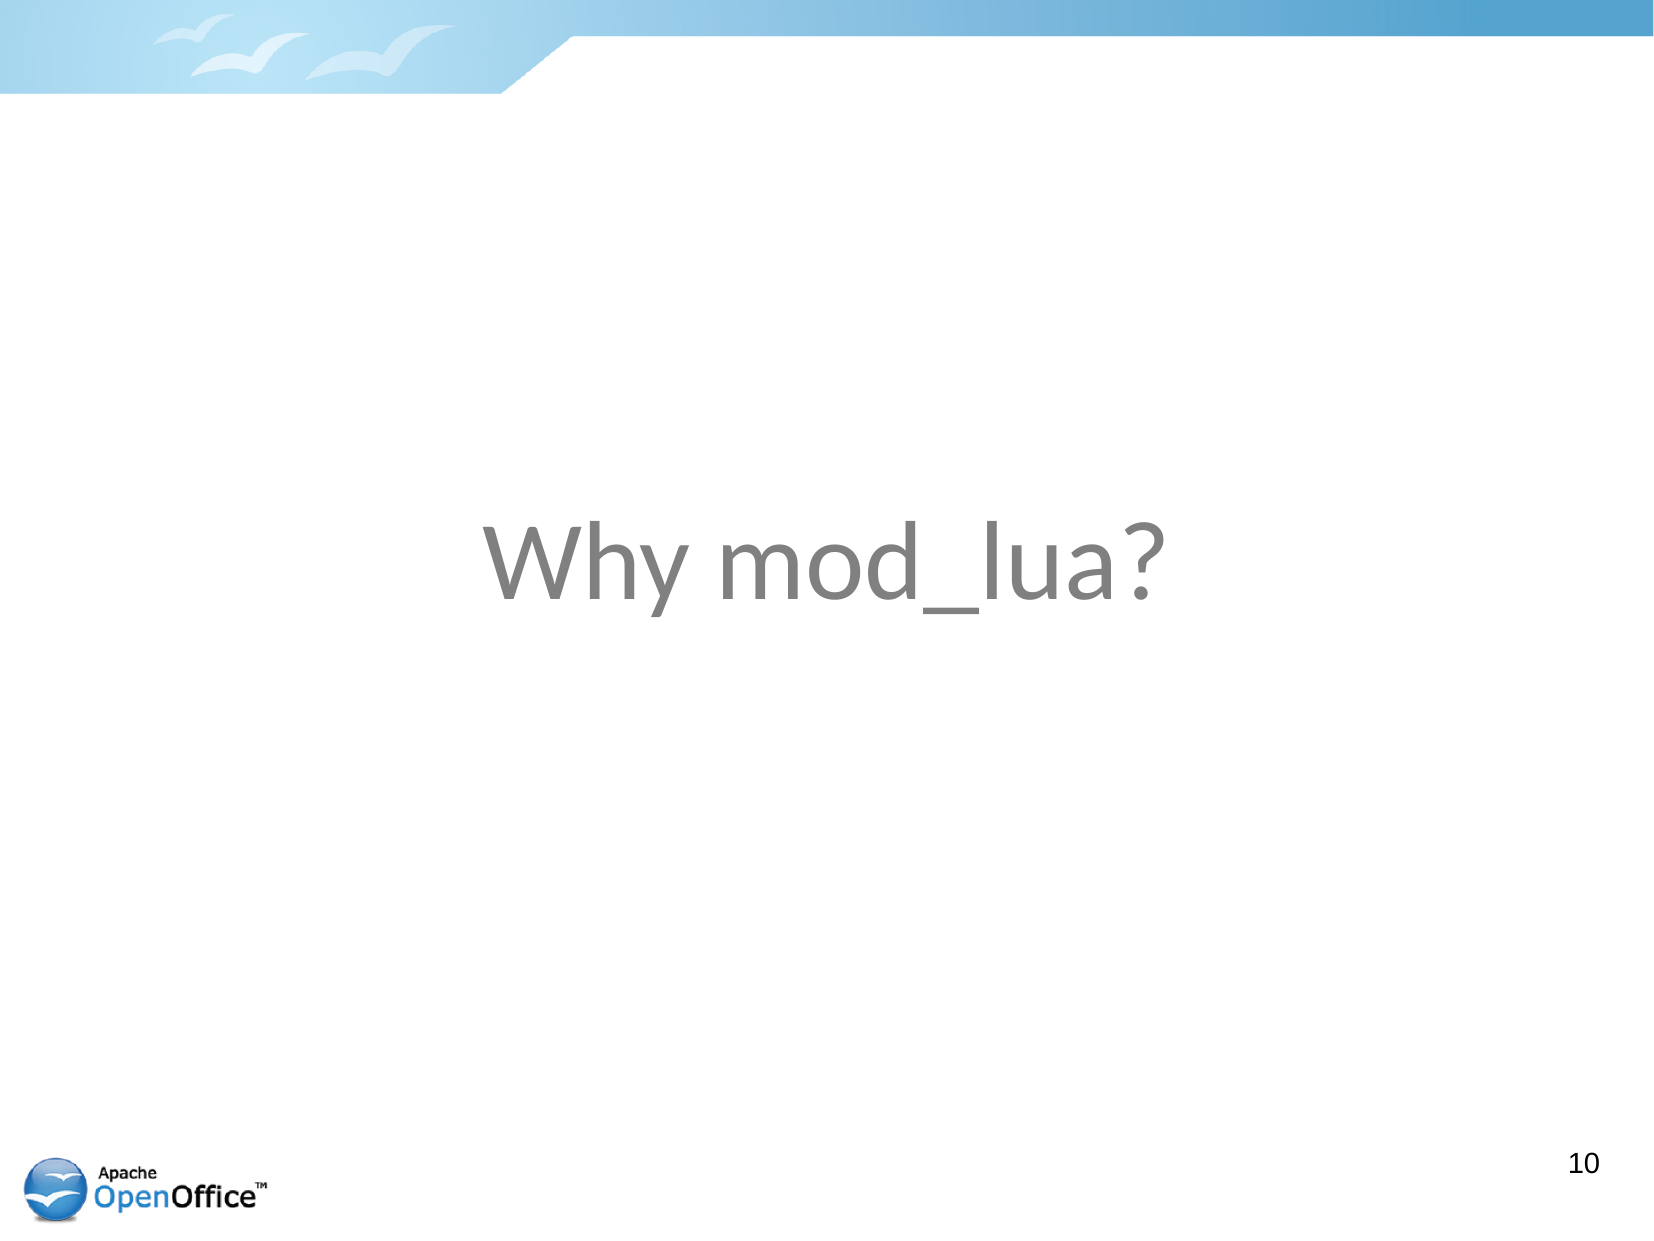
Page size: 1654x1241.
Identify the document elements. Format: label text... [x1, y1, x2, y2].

picture [0, 0, 1654, 1241]
list Why mod_lua? [82, 372, 1571, 968]
